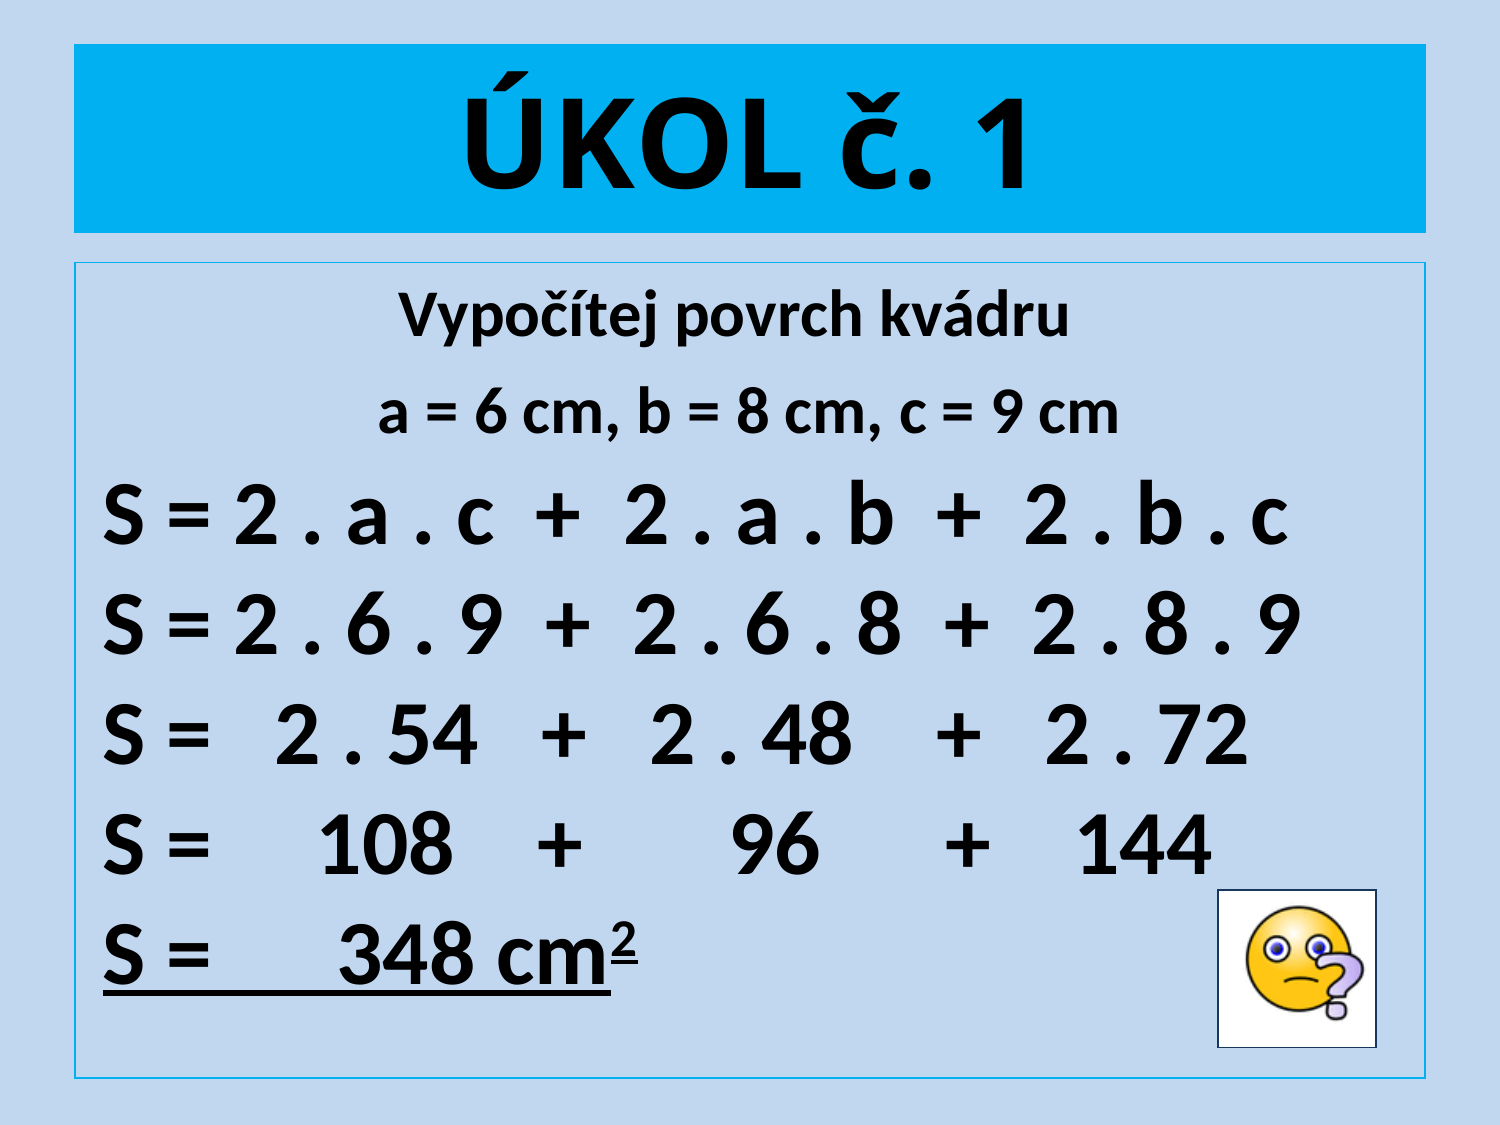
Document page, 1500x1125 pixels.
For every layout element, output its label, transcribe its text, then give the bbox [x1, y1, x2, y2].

picture [1218, 890, 1375, 1047]
title ÚKOL č. 1 [75, 45, 1426, 233]
list Vypočítej povrch kvádru a = 6 cm, b = 8 cm, c = 9 cm [75, 262, 1426, 1079]
text_box S = 2 . a . c + 2 . a . b + 2 . b . c S = 2 . 6 . 9 + 2 . 6 . 8 + 2 . 8 . 9 S = 2 . 54 + 2 . 48 + 2 . 72 S = 108 + 96 + 144 S = 348 cm2 [88, 445, 1321, 1121]
